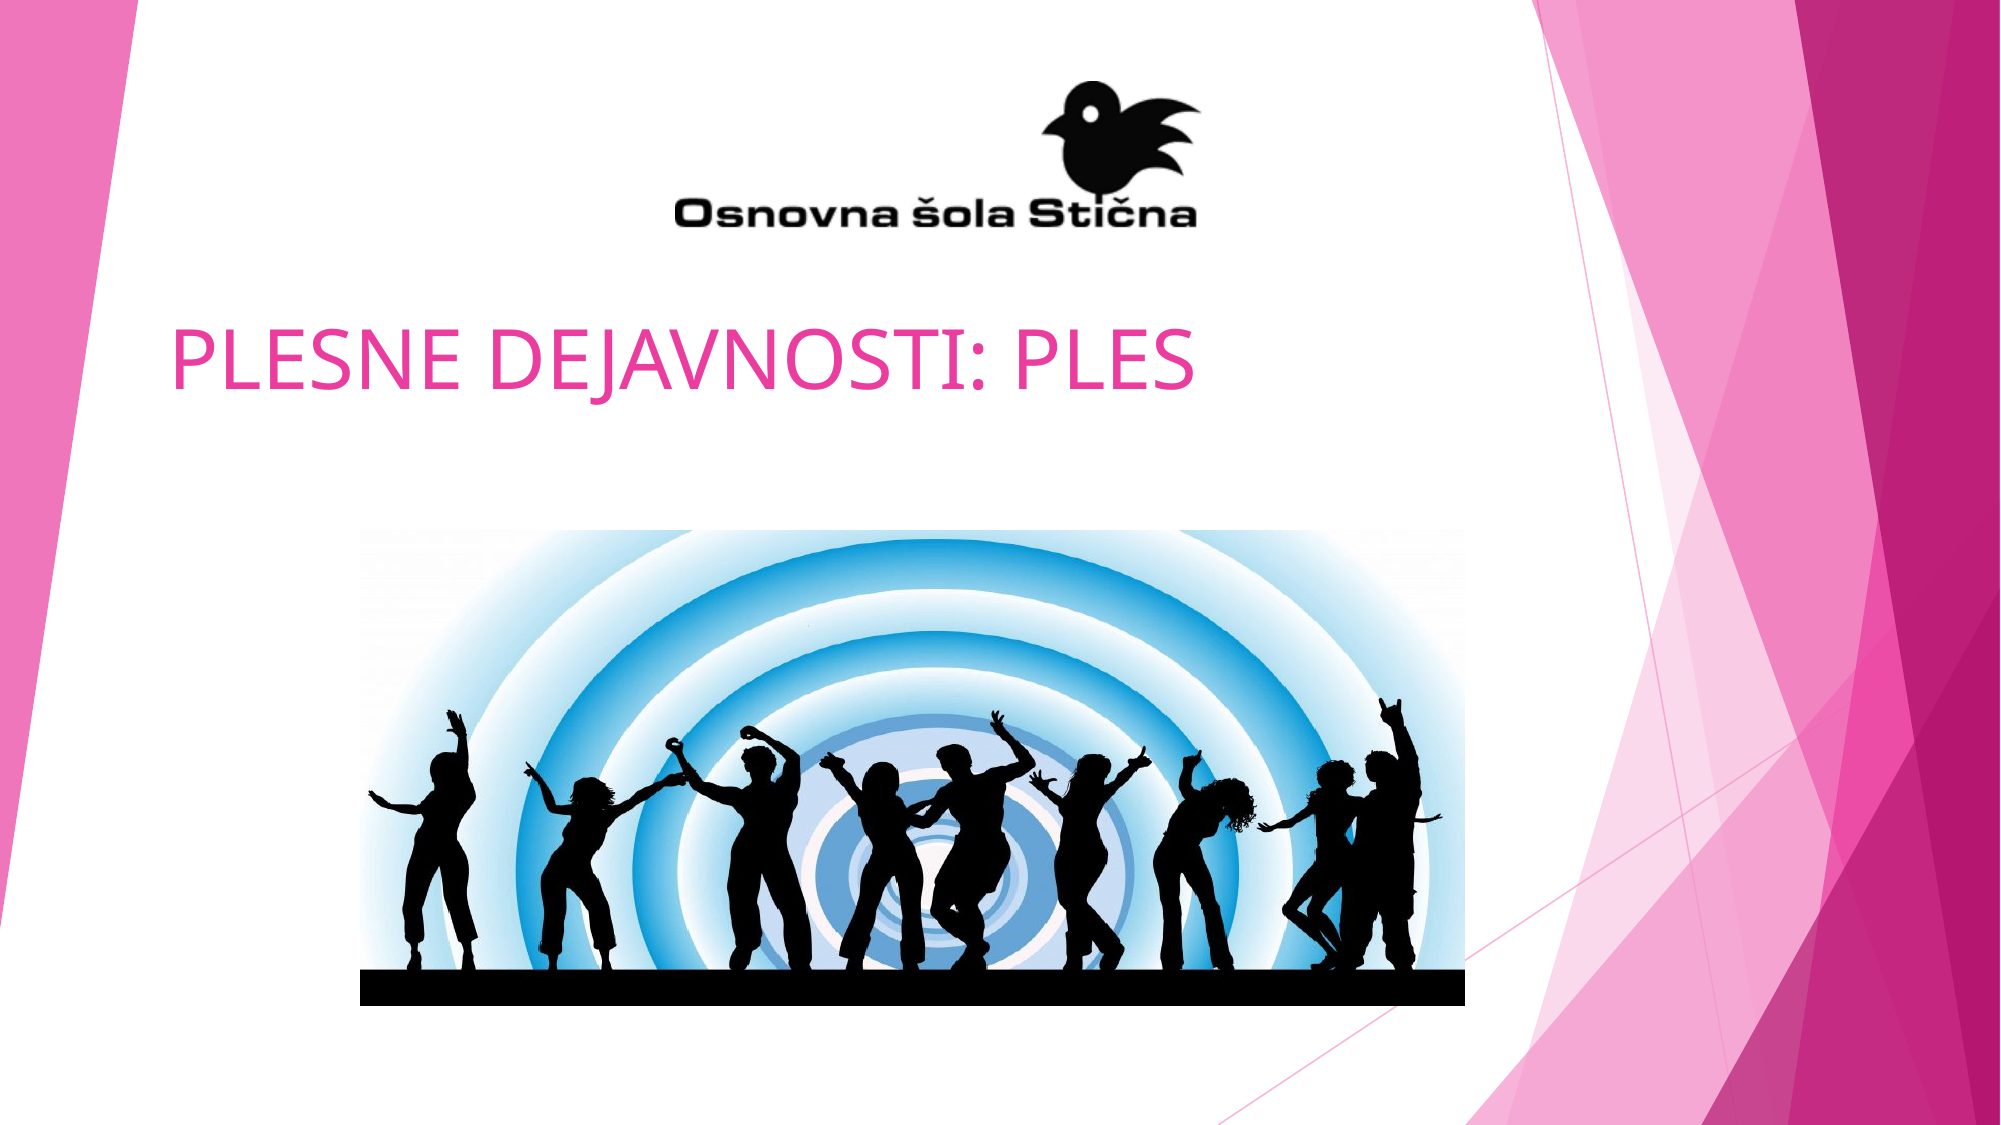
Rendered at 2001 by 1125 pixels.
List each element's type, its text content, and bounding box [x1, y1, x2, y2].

picture [675, 81, 1203, 229]
picture [360, 530, 1465, 1006]
title PLESNE DEJAVNOSTI: PLES [153, 197, 1232, 414]
